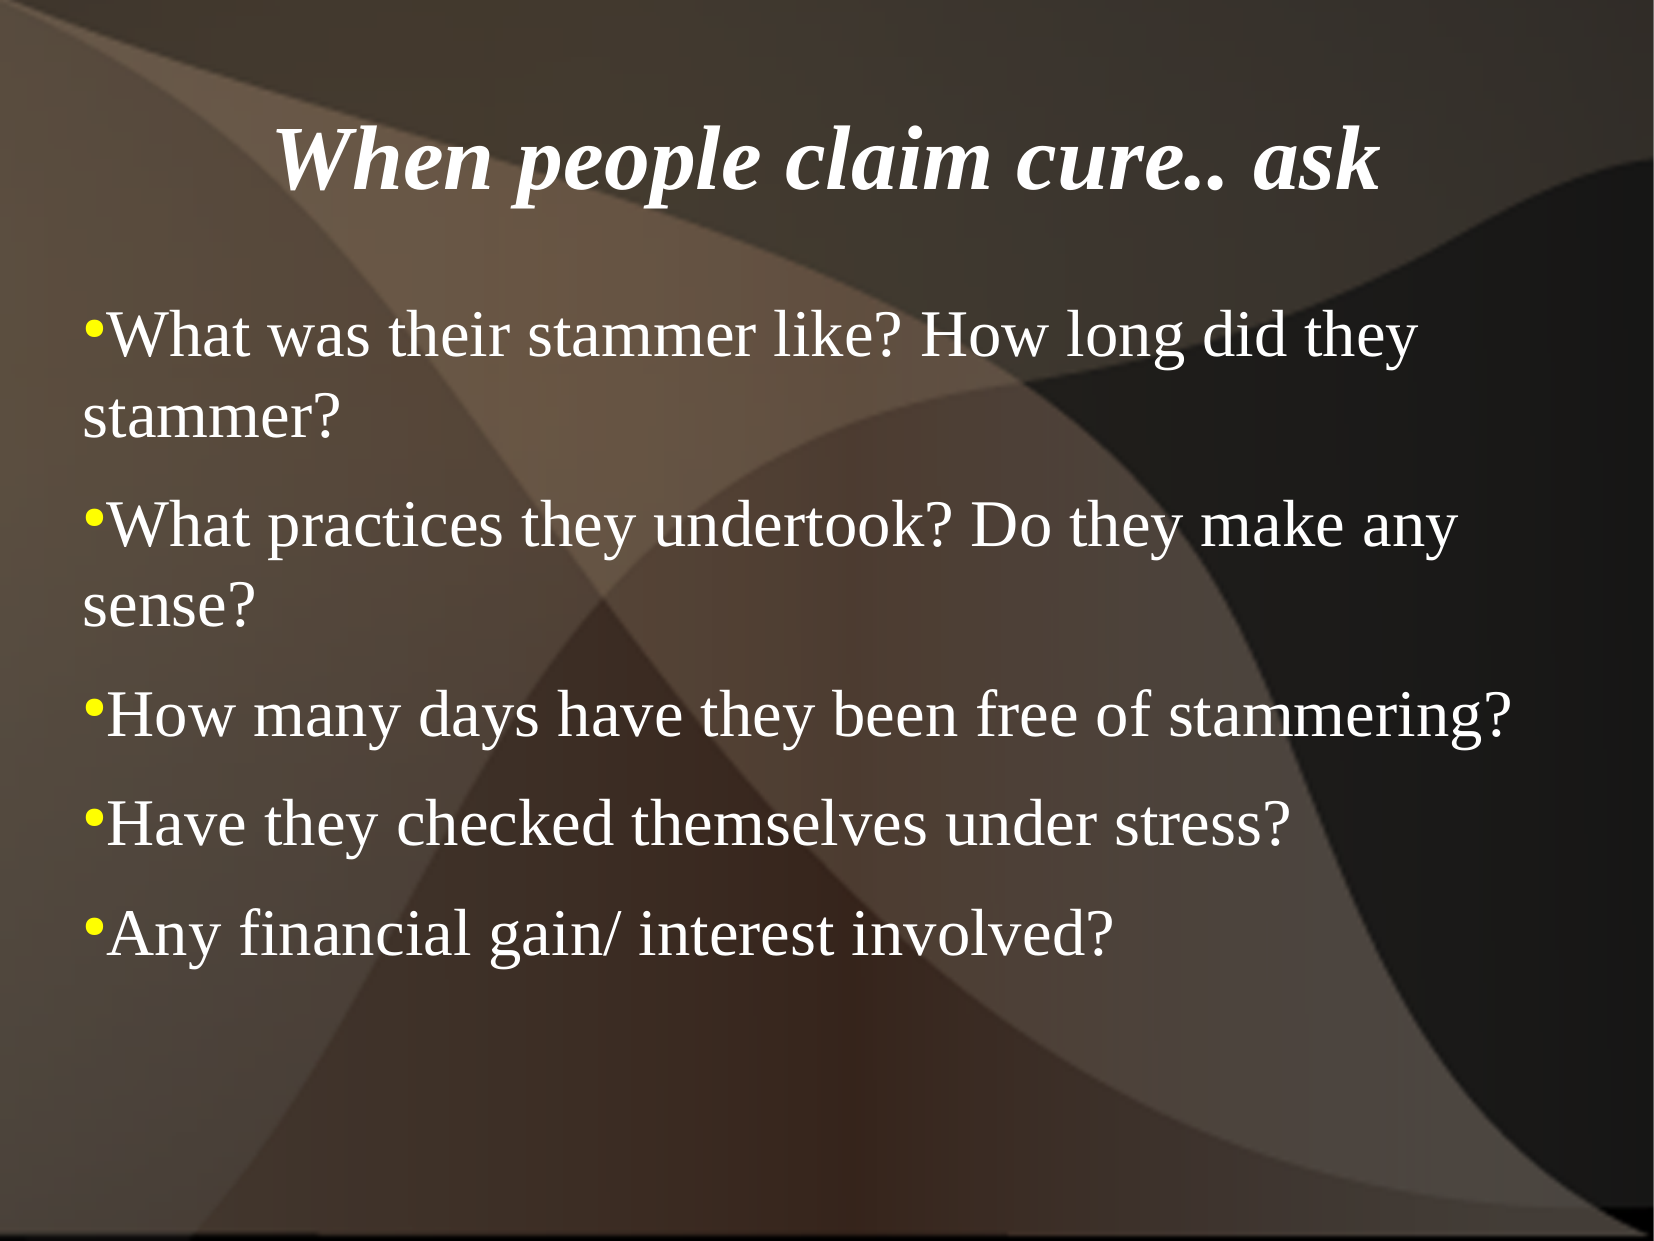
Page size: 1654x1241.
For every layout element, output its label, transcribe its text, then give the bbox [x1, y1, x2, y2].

title When people claim cure.. ask [82, 56, 1571, 250]
list What was their stammer like? How long did they stammer? What practices they undertook? Do they make any sense? How many days have they been free of stammering? Have they checked themselves under stress? Any financial gain/ interest involved? [82, 290, 1571, 1094]
